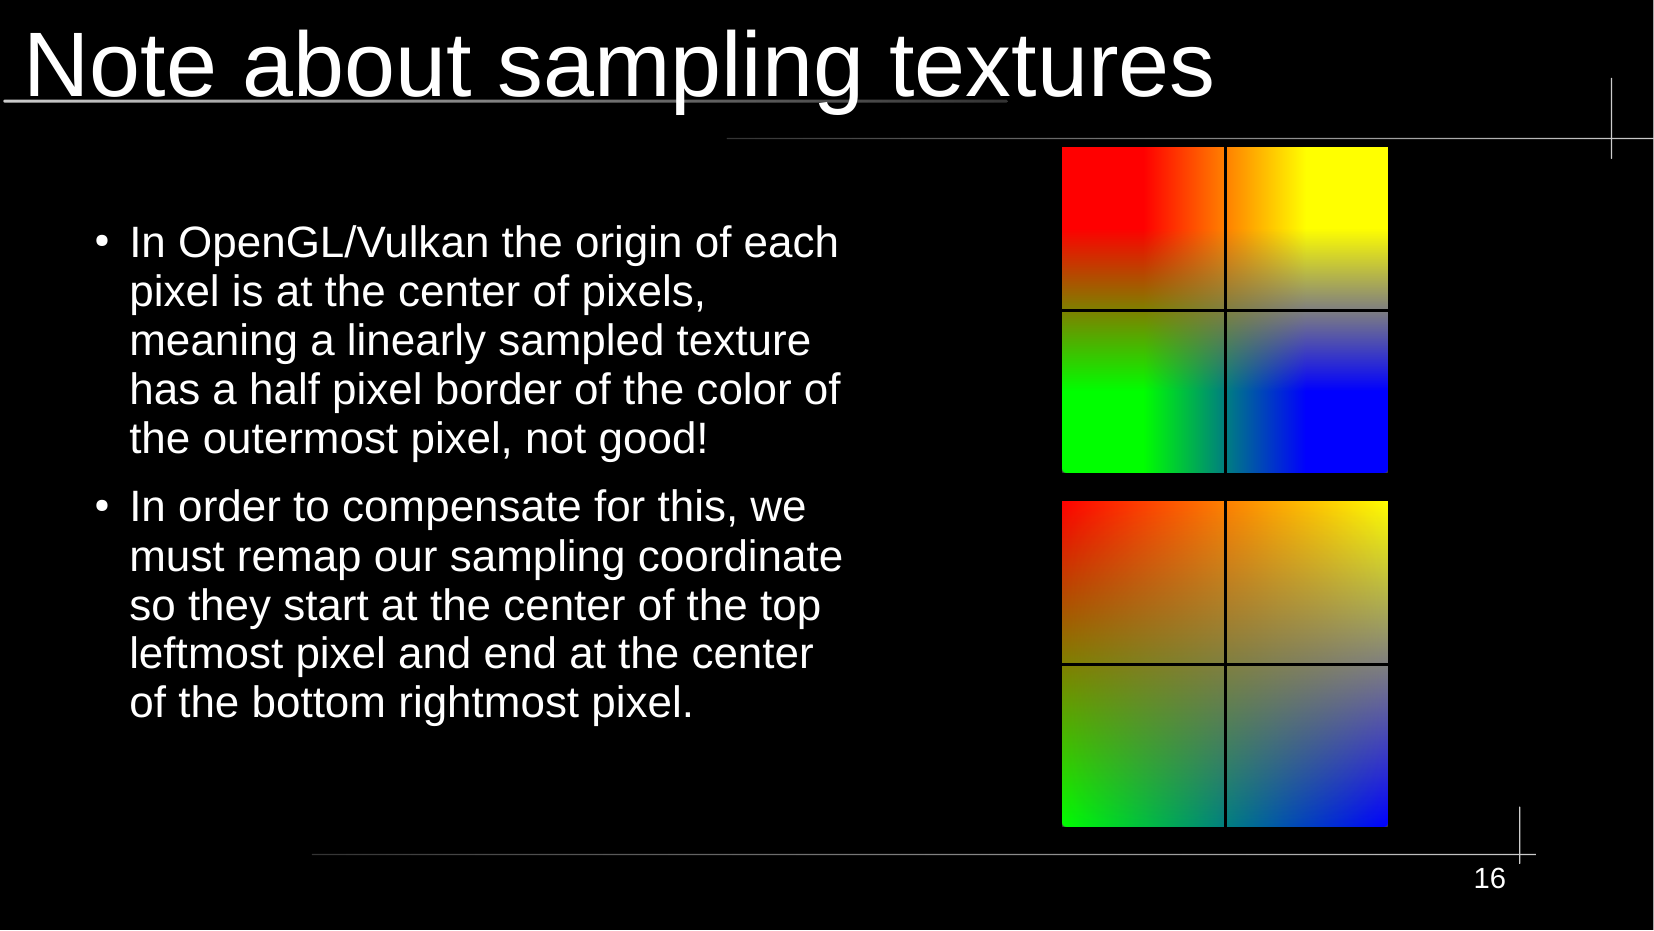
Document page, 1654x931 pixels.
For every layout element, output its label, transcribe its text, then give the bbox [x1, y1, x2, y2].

picture [1062, 501, 1388, 827]
title Note about sampling textures [23, 11, 1589, 119]
list In OpenGL/Vulkan the origin of each pixel is at the center of pixels, meaning a linearly sampled texture has a half pixel border of the color of the outermost pixel, not good! In order to compensate for this, we must remap our sampling coordinate so they start at the center of the top leftmost pixel and end at the center of the bottom rightmost pixel. [82, 217, 857, 758]
picture [1062, 147, 1388, 473]
